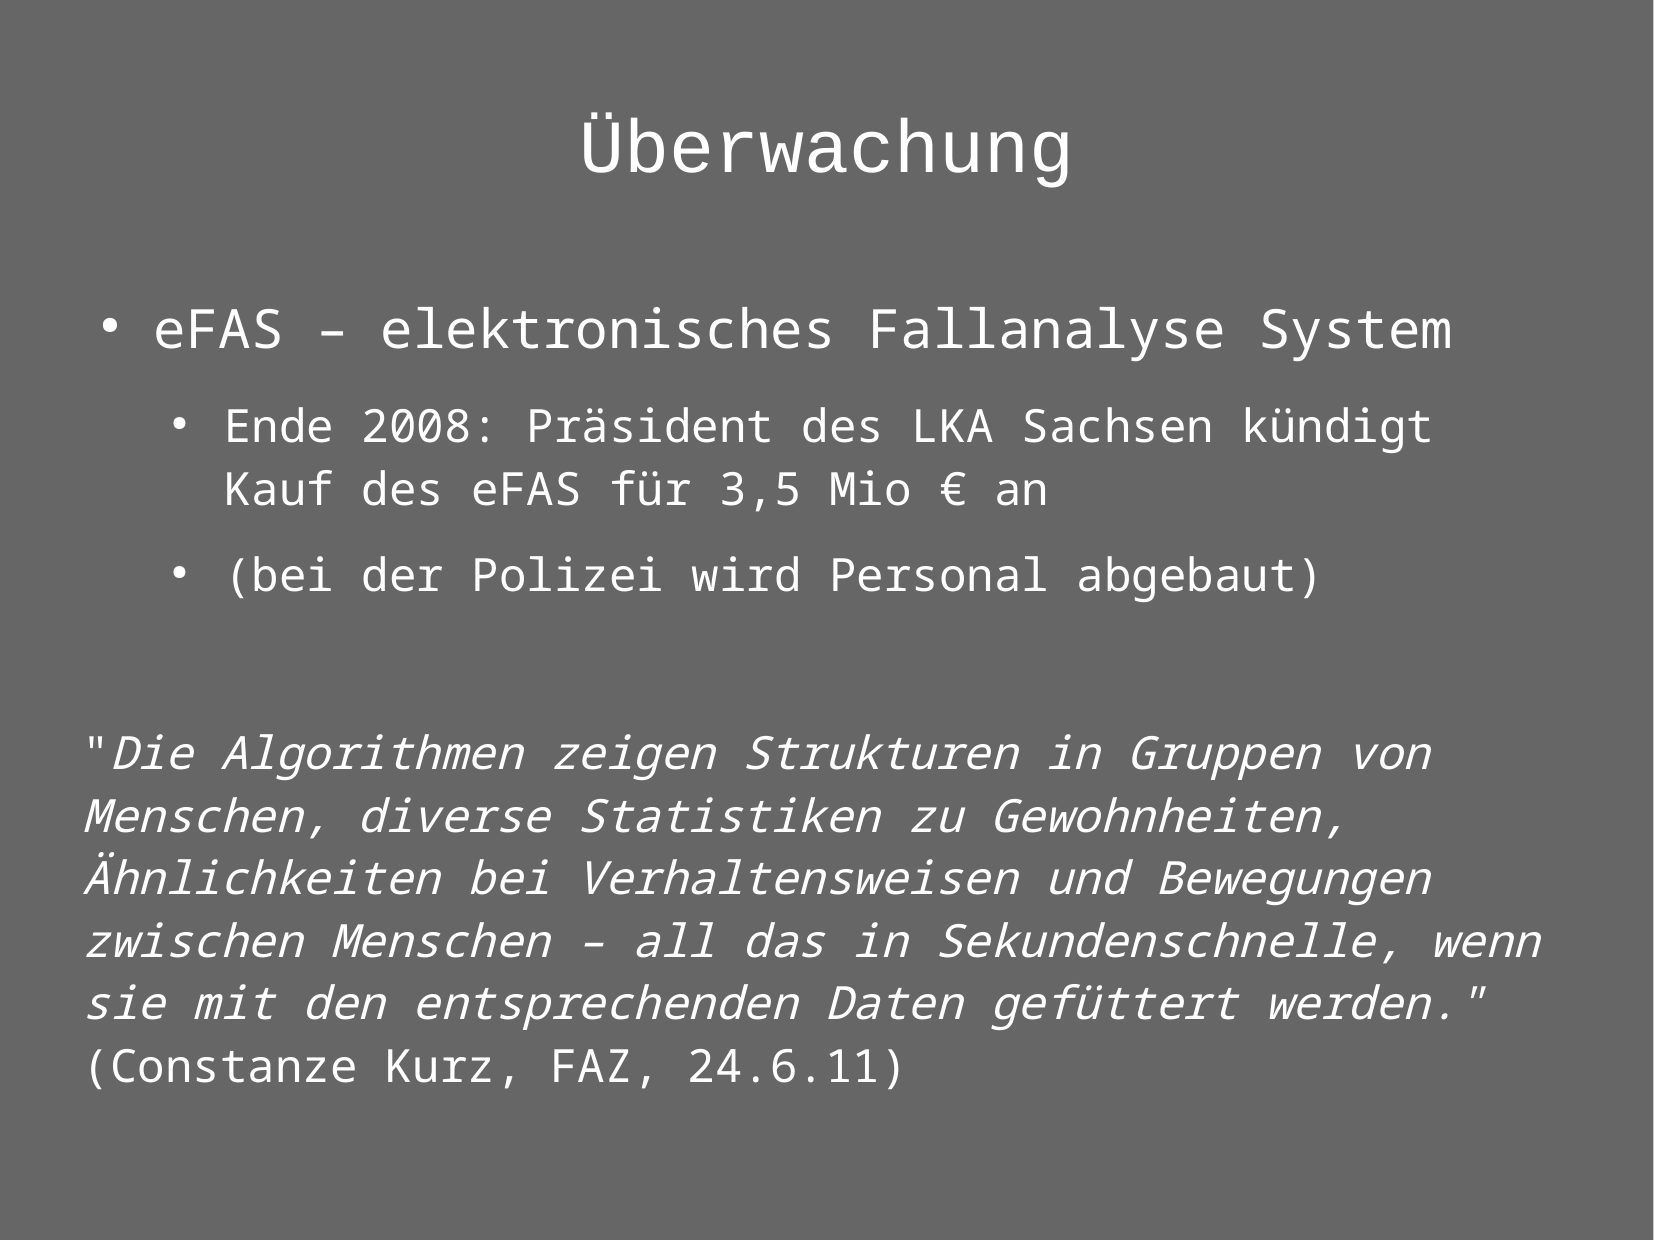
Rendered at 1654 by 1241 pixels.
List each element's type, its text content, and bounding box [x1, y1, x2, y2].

title Überwachung [82, 49, 1571, 257]
list eFAS – elektronisches Fallanalyse System Ende 2008: Präsident des LKA Sachsen kündigt Kauf des eFAS für 3,5 Mio € an (bei der Polizei wird Personal abgebaut) "Die Algorithmen zeigen Strukturen in Gruppen von Menschen, diverse Statistiken zu Gewohnheiten, Ähnlichkeiten bei Verhaltensweisen und Bewegungen zwischen Menschen – all das in Sekundenschnelle, wenn sie mit den entsprechenden Daten gefüttert werden." (Constanze Kurz, FAZ, 24.6.11) [82, 290, 1571, 1109]
